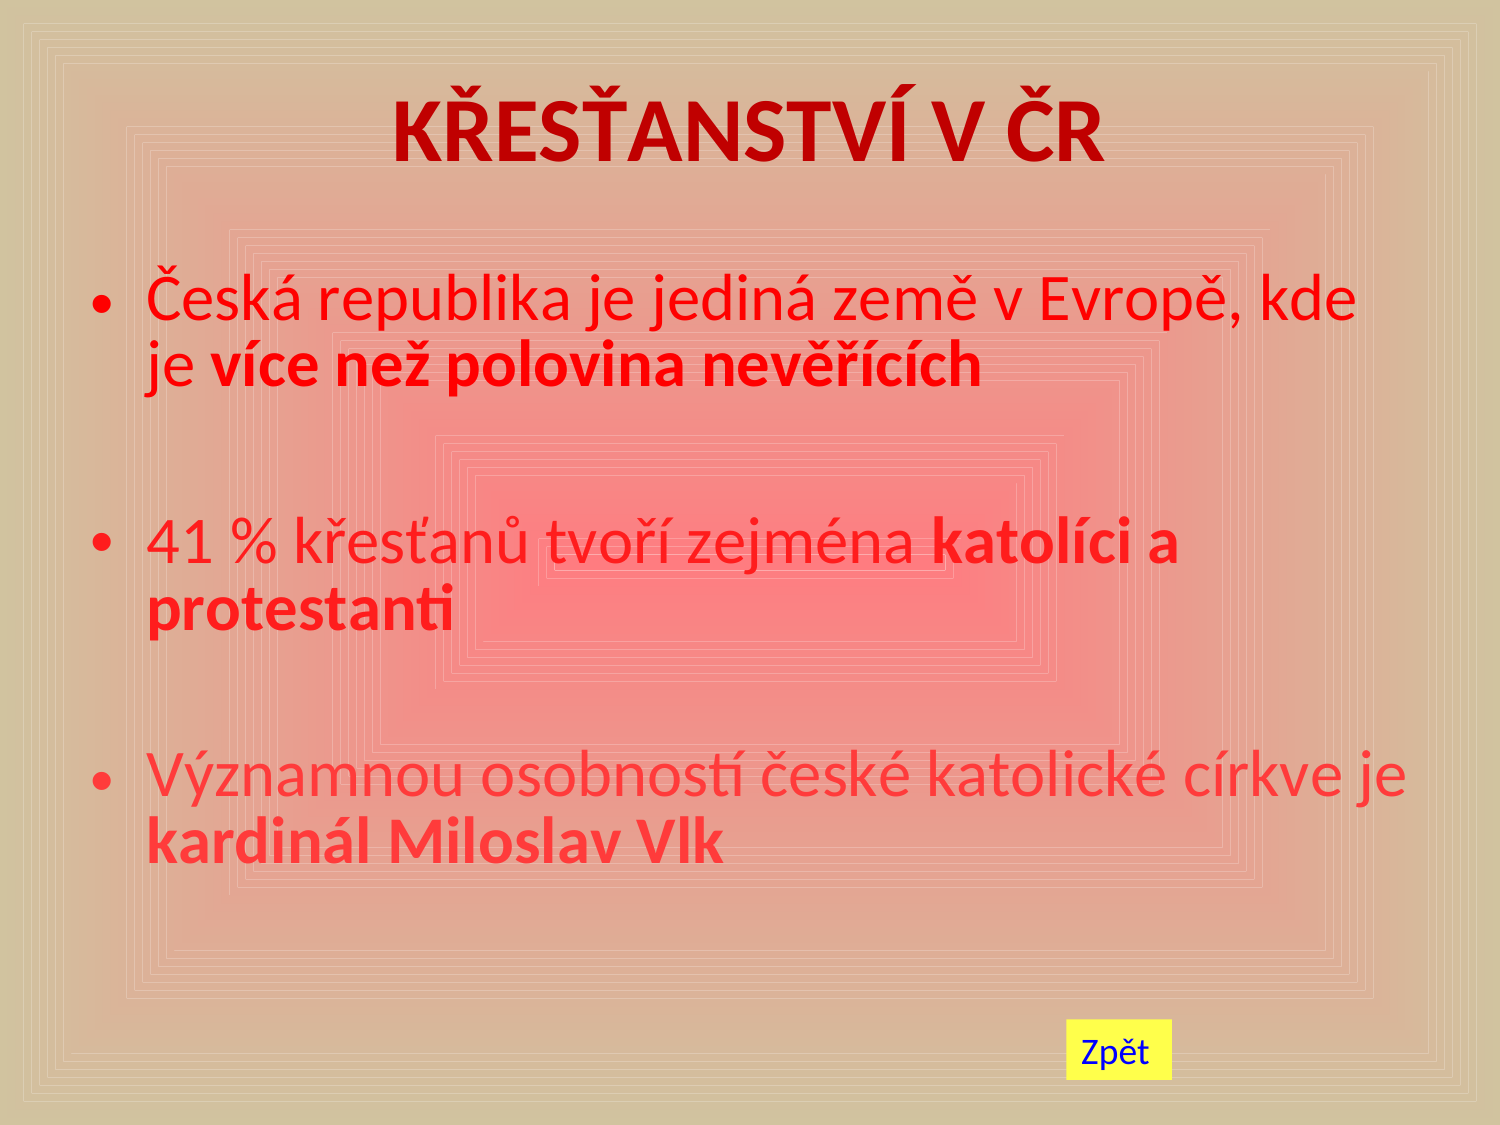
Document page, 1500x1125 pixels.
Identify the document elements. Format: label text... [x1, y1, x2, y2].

text_box Zpět [1066, 1019, 1172, 1080]
list Česká republika je jediná země v Evropě, kde je více než polovina nevěřících 41 % křesťanů tvoří zejména katolíci a protestanti Významnou osobností české katolické církve je kardinál Miloslav Vlk [75, 262, 1426, 1006]
title KŘESŤANSTVÍ V ČR [75, 45, 1426, 233]
